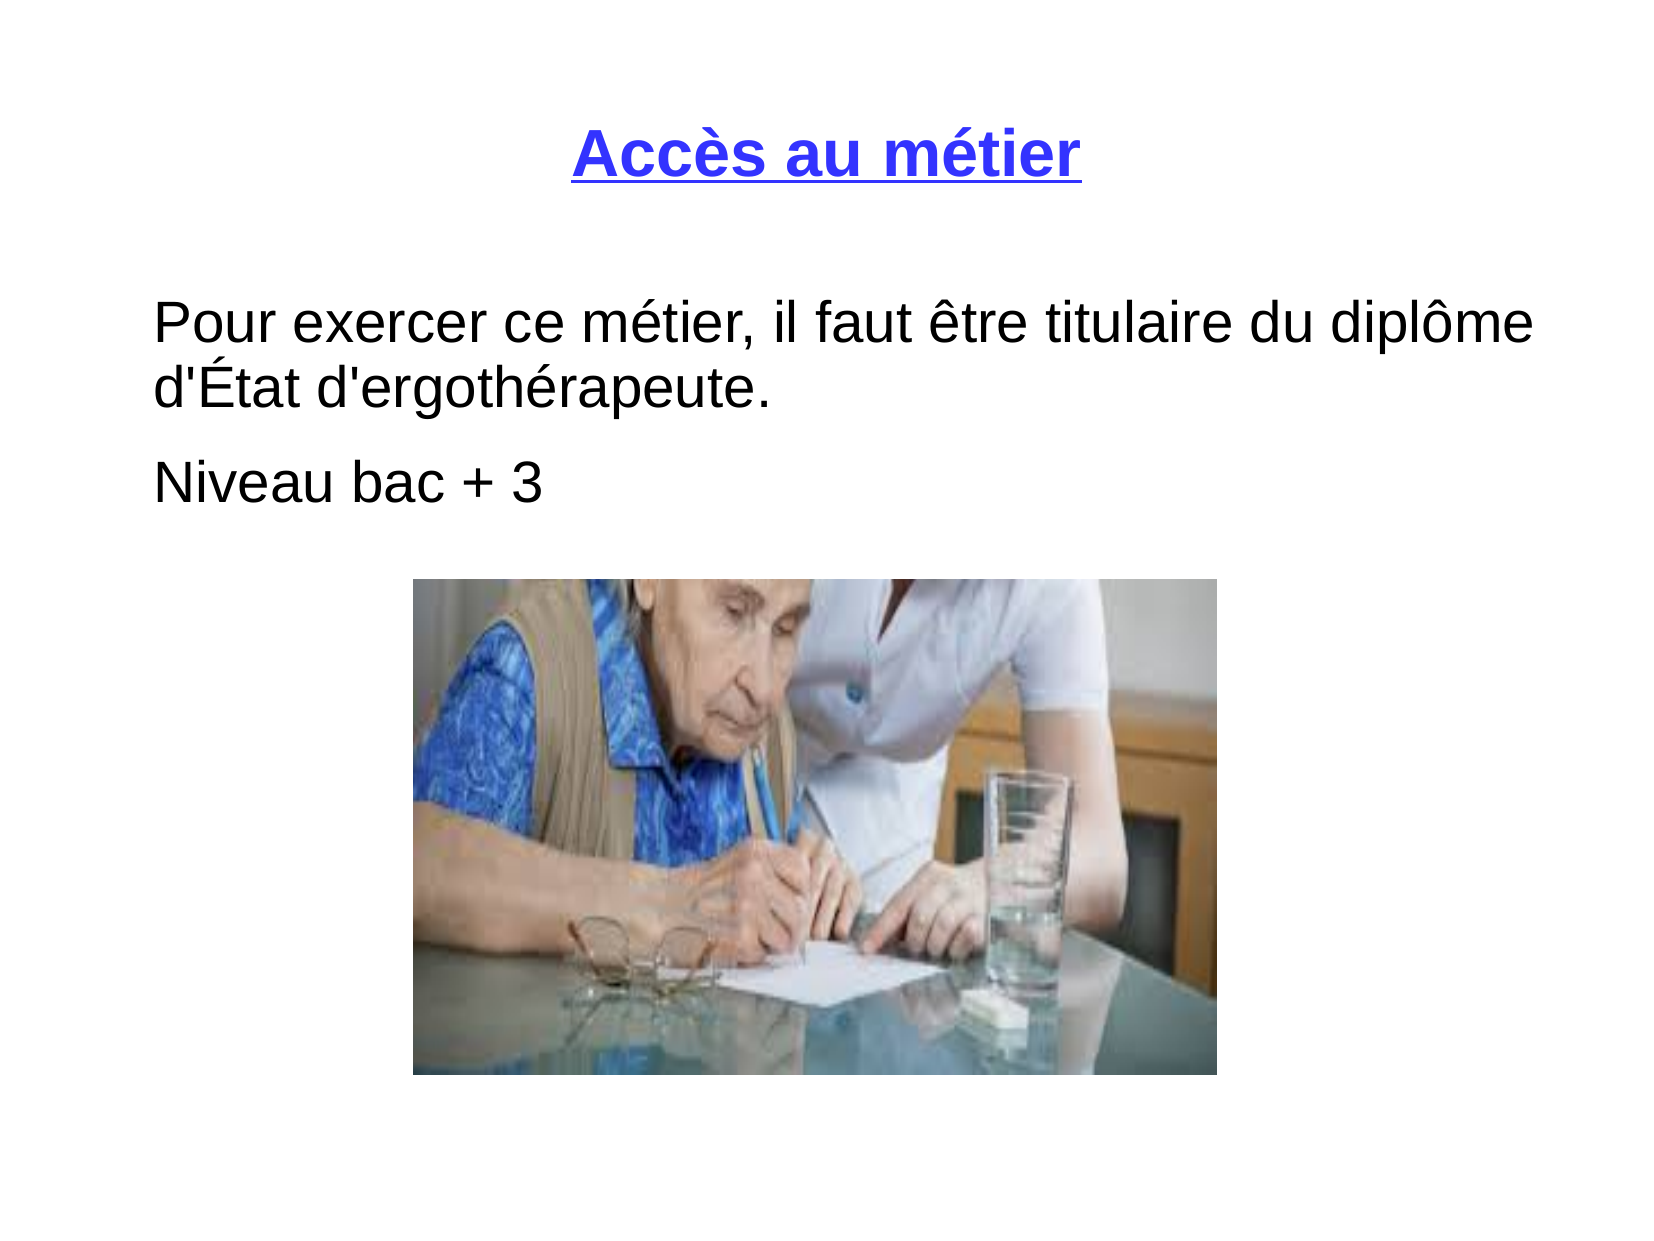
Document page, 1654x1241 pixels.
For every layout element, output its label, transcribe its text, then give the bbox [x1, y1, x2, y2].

list Pour exercer ce métier, il faut être titulaire du diplôme d'État d'ergothérapeute. Niveau bac + 3 [82, 290, 1571, 1109]
picture [413, 579, 1217, 1075]
title Accès au métier [82, 49, 1571, 257]
